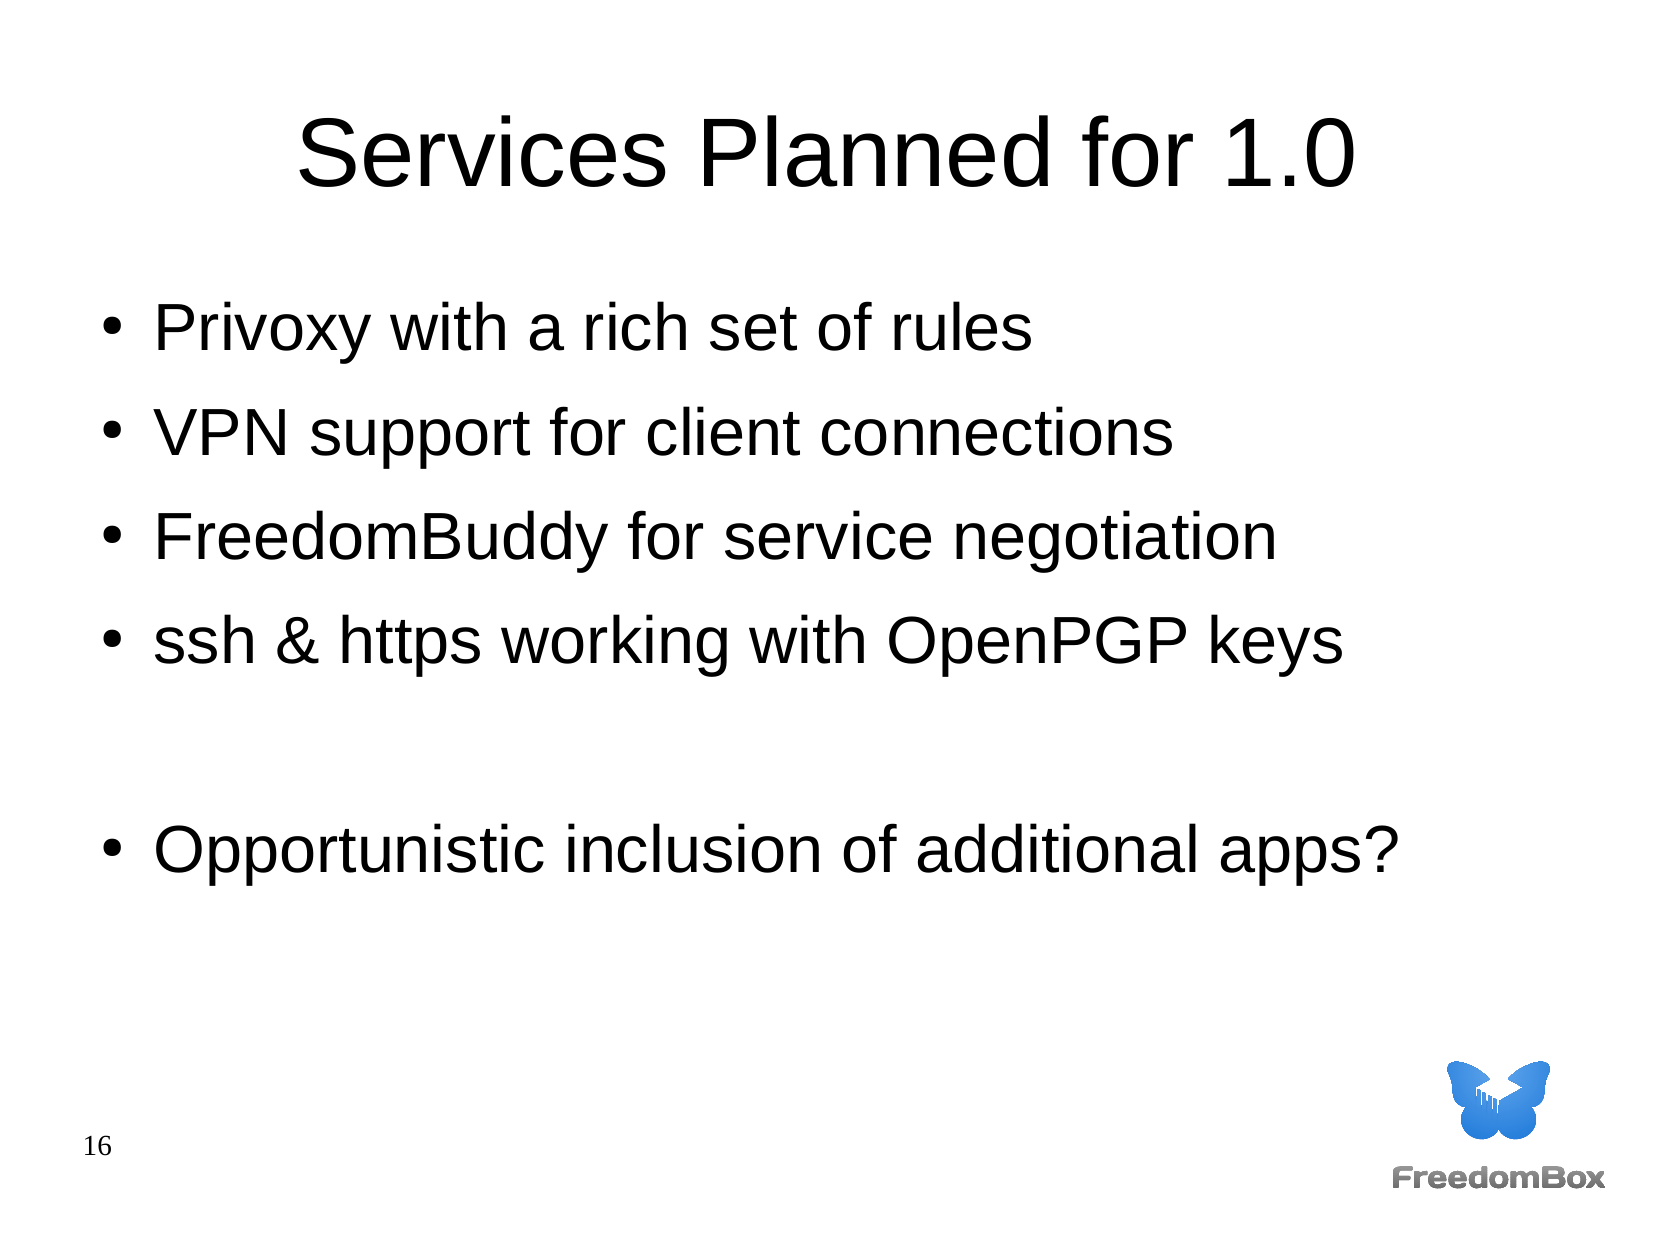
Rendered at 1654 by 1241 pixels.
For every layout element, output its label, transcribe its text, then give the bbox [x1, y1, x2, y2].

title Services Planned for 1.0 [82, 49, 1571, 257]
list Privoxy with a rich set of rules VPN support for client connections FreedomBuddy for service negotiation ssh & https working with OpenPGP keys Opportunistic inclusion of additional apps? [82, 290, 1571, 1010]
